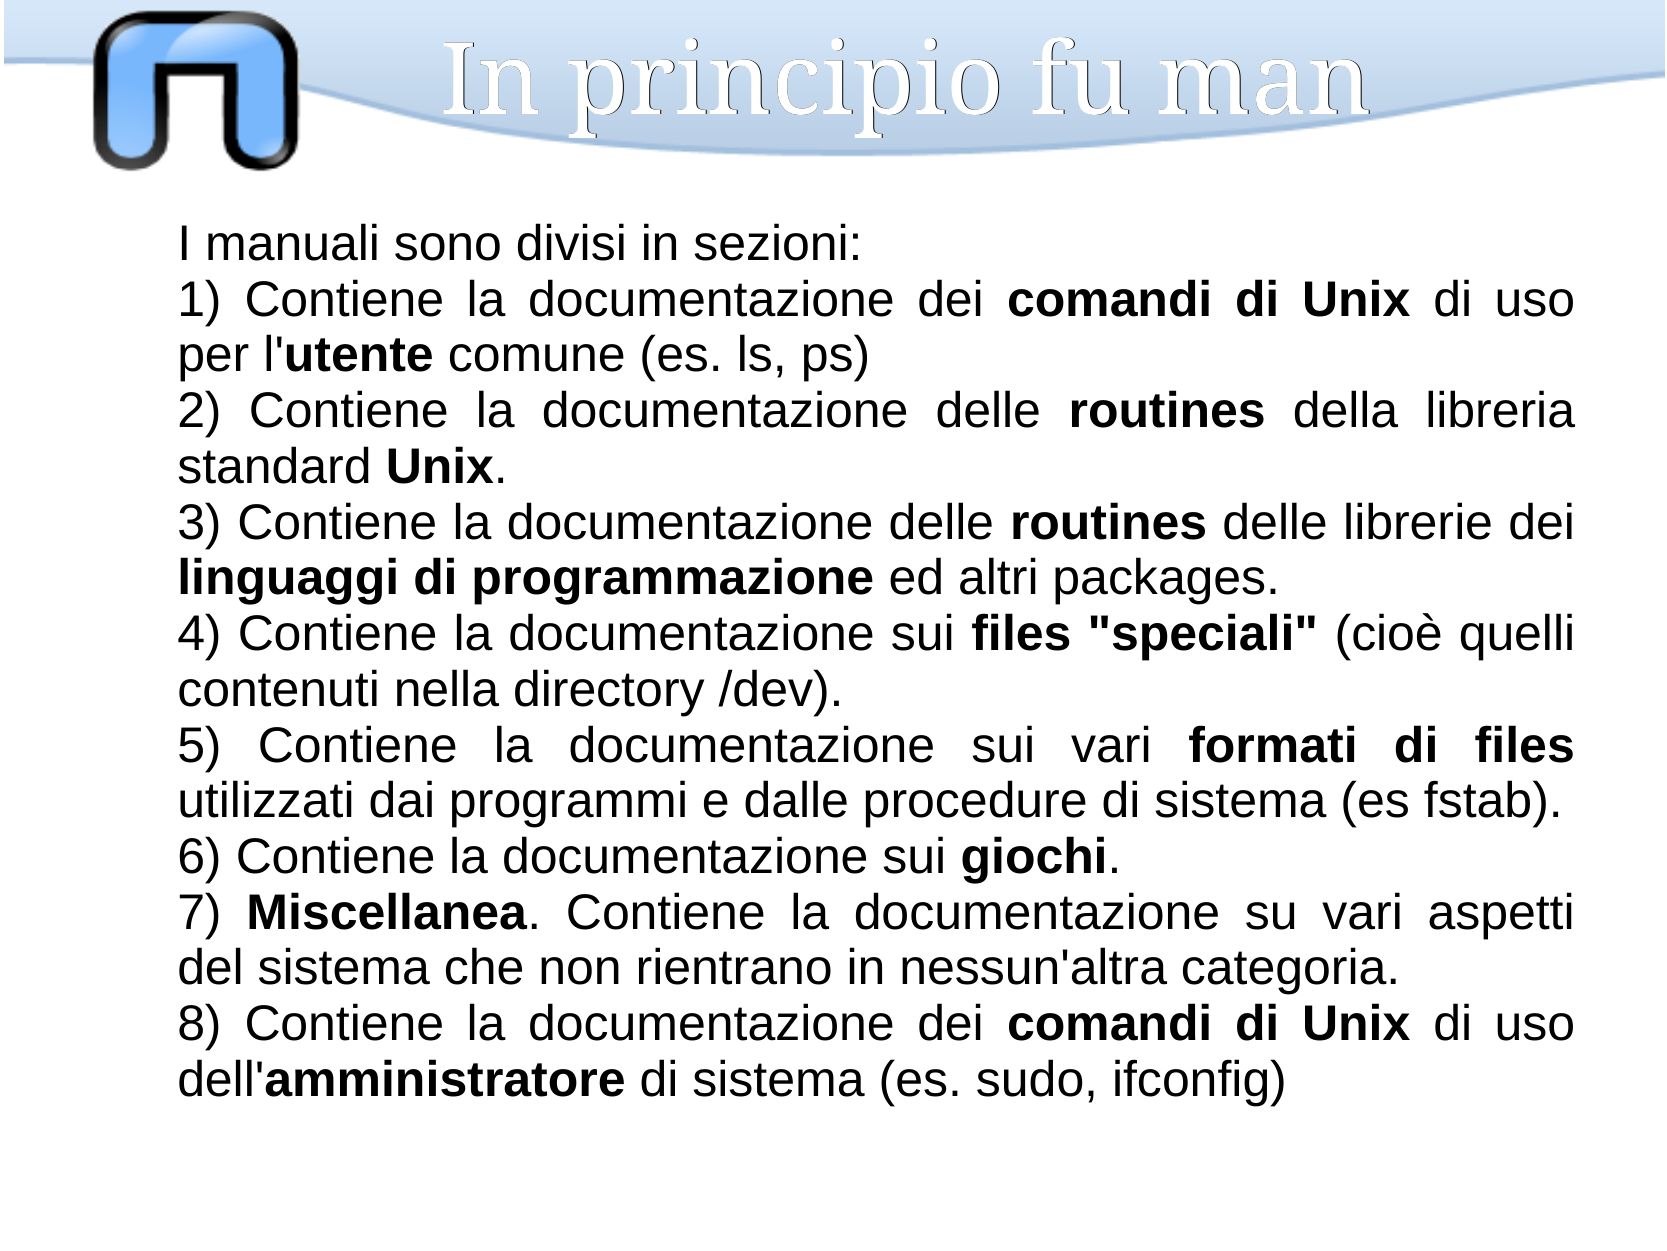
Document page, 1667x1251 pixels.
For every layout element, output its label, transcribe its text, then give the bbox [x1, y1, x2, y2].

picture [0, 0, 1667, 1251]
text_box In principio fu man [425, 0, 1461, 229]
list I manuali sono divisi in sezioni: 1) Contiene la documentazione dei comandi di Unix di uso per l'utente comune (es. ls, ps) 2) Contiene la documentazione delle routines della libreria standard Unix. 3) Contiene la documentazione delle routines delle librerie dei linguaggi di programmazione ed altri packages. 4) Contiene la documentazione sui files "speciali" (cioè quelli contenuti nella directory /dev). 5) Contiene la documentazione sui vari formati di files utilizzati dai programmi e dalle procedure di sistema (es fstab). 6) Contiene la documentazione sui giochi. 7) Miscellanea. Contiene la documentazione su vari aspetti del sistema che non rientrano in nessun'altra categoria. 8) Contiene la documentazione dei comandi di Unix di uso dell'amministratore di sistema (es. sudo, ifconfig) [129, 209, 1582, 1141]
